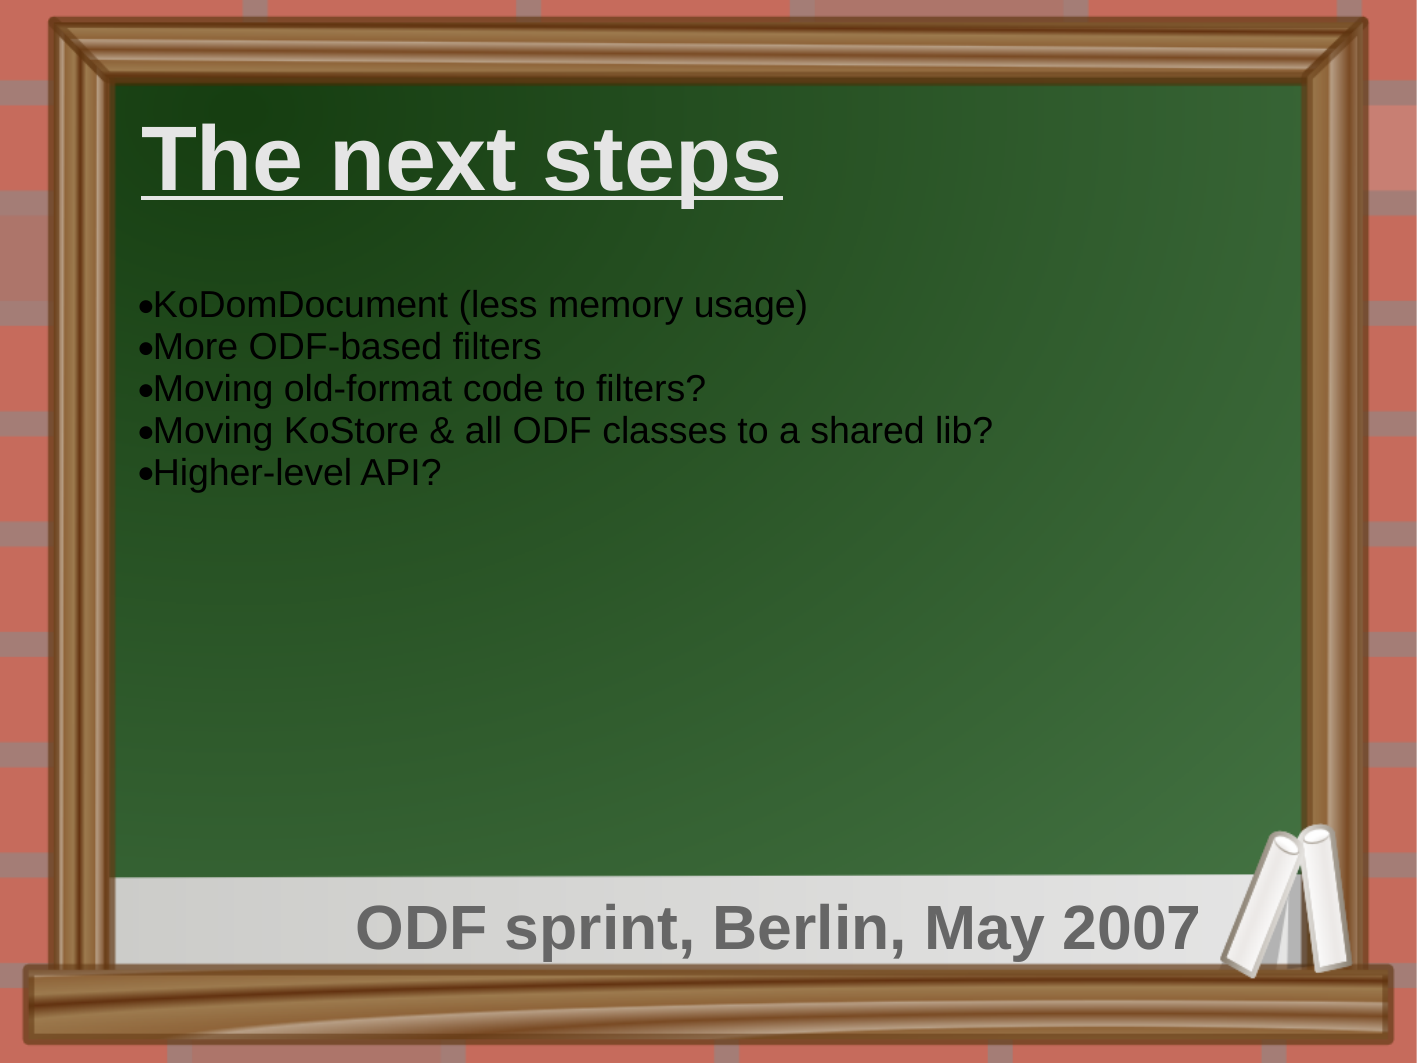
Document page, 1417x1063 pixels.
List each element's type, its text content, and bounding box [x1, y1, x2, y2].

text_box The next steps [126, 100, 1158, 213]
text_box KoDomDocument (less memory usage) More ODF-based filters Moving old-format code to filters? Moving KoStore & all ODF classes to a shared lib? Higher-level API? [123, 276, 1305, 858]
picture [0, 0, 1417, 1063]
